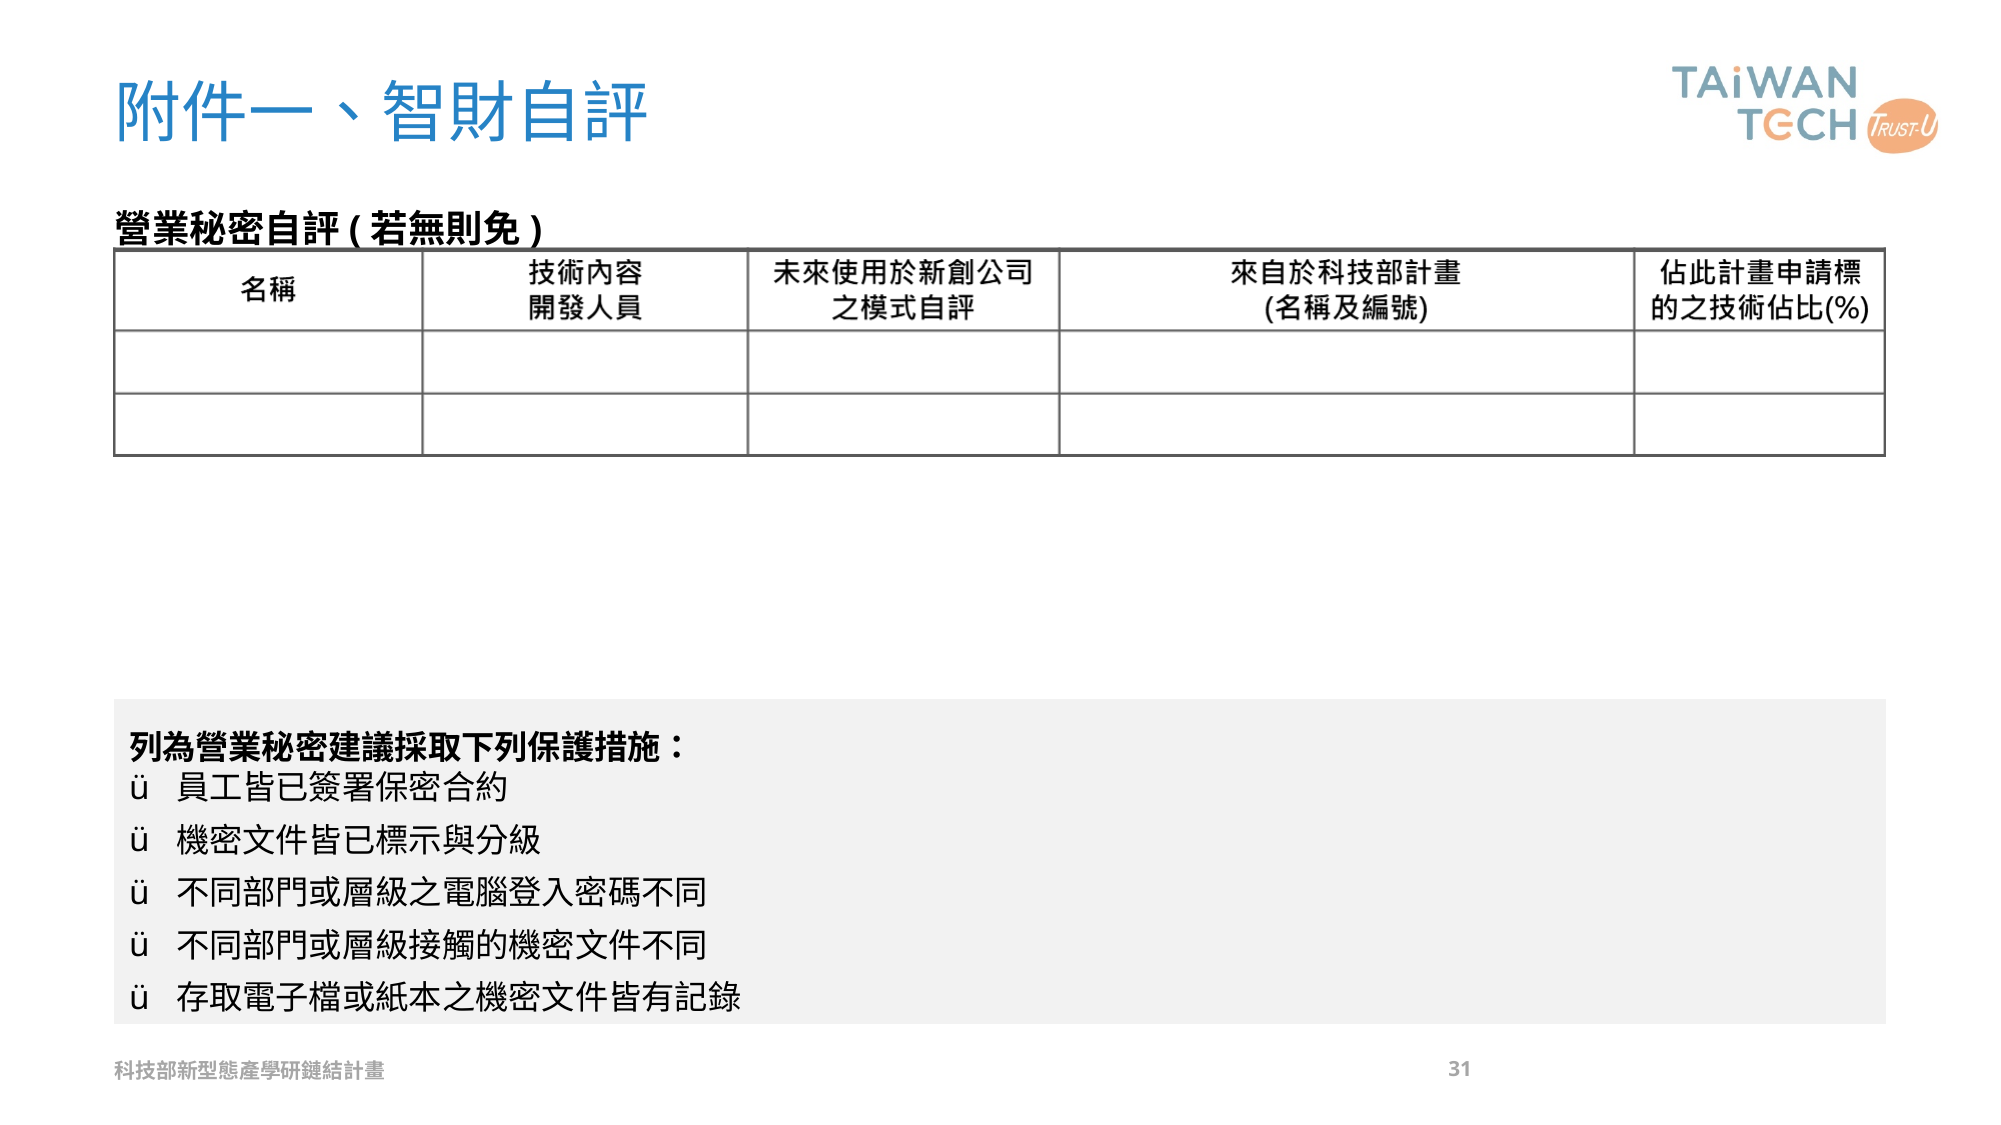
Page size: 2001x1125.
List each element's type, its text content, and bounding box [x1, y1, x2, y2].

title 附件一、智財自評 [99, 45, 1900, 174]
text_box 科技部新型態產學研鏈結計畫 [99, 1040, 567, 1101]
text_box 營業秘密自評(若無則免) [100, 175, 1862, 258]
text_box [1433, 1040, 1900, 1101]
picture [113, 246, 1886, 458]
text_box 列為營業秘密建議採取下列保護措施： 員工皆已簽署保密合約 機密文件皆已標示與分級 不同部門或層級之電腦登入密碼不同 不同部門或層級接觸的機密文件不同 存取電子檔或紙本之機密文件皆有記錄 [114, 699, 1886, 1024]
